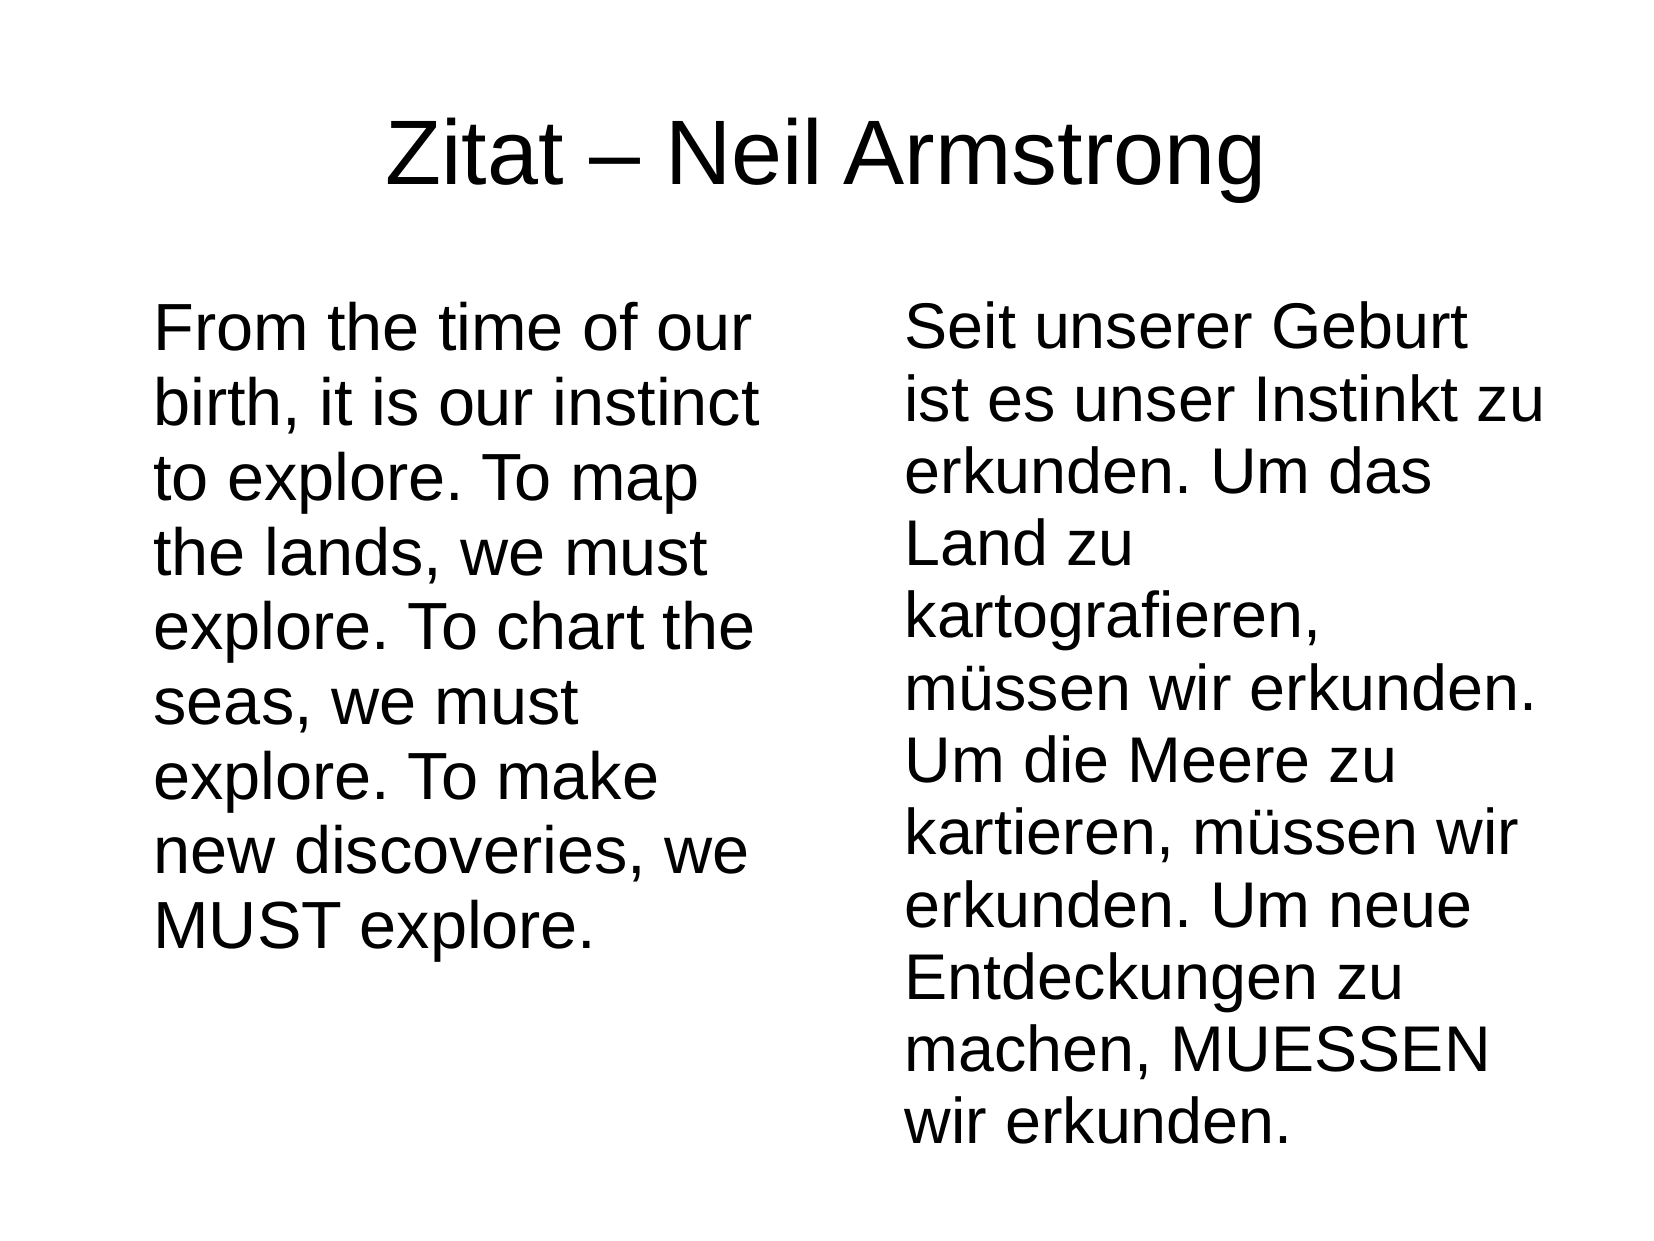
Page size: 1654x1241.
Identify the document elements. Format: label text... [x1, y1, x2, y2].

list Seit unserer Geburt ist es unser Instinkt zu erkunden. Um das Land zu kartografieren, müssen wir erkunden. Um die Meere zu kartieren, müssen wir erkunden. Um neue Entdeckungen zu machen, MUESSEN wir erkunden. [835, 290, 1549, 1171]
title Zitat – Neil Armstrong [82, 49, 1571, 257]
list From the time of our birth, it is our instinct to explore. To map the lands, we must explore. To chart the seas, we must explore. To make new discoveries, we MUST explore. [82, 290, 796, 1171]
